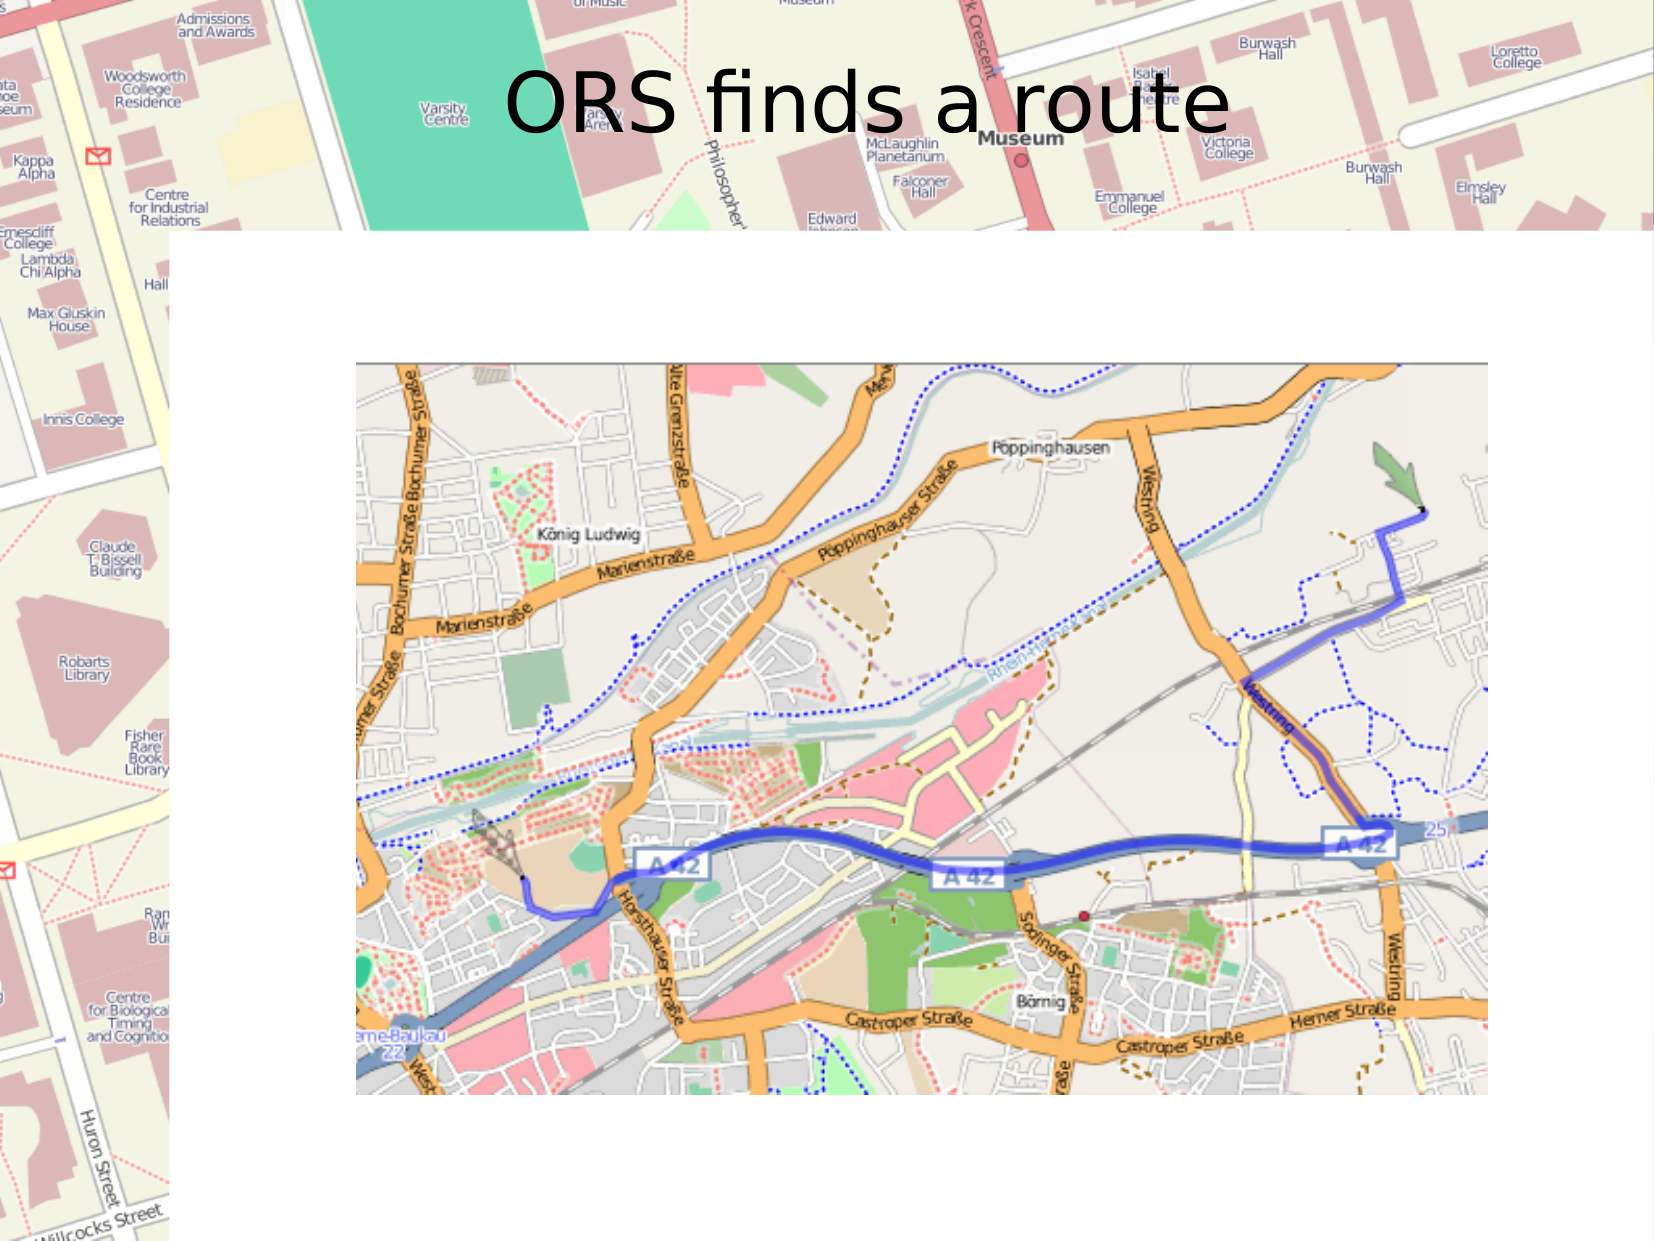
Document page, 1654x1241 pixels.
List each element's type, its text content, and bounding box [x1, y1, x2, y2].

picture [0, 0, 1654, 1241]
title ORS finds a route [124, 0, 1613, 208]
